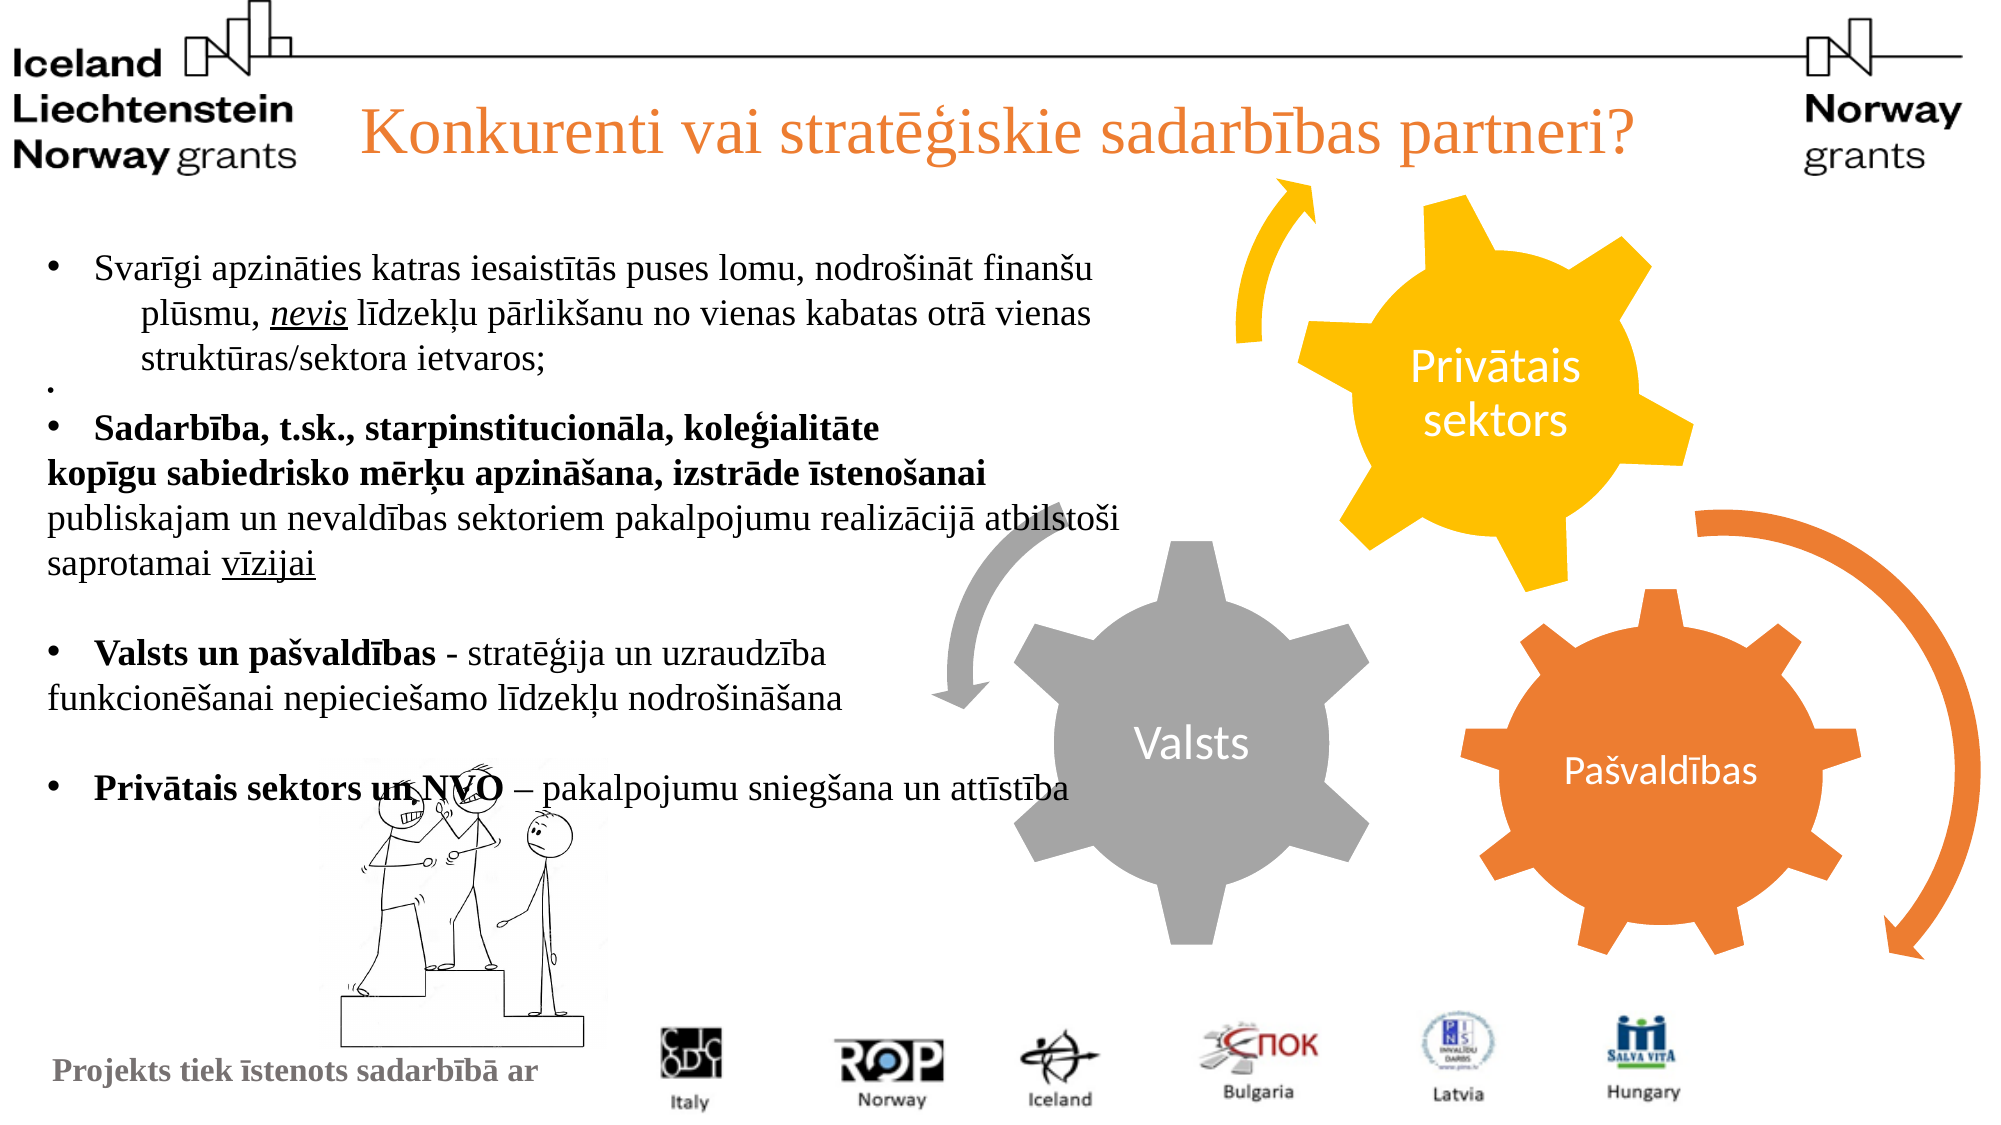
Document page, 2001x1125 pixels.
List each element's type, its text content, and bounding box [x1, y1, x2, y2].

text_box Valsts [1012, 540, 1371, 946]
text_box Pašvaldības [1459, 588, 1863, 957]
text_box Svarīgi apzināties katras iesaistītās puses lomu, nodrošināt finanšu plūsmu, nevis līdzekļu pārlikšanu no vienas kabatas otrā vienas struktūras/sektora ietvaros; Sadarbība, t.sk., starpinstitucionāla, koleģialitāte kopīgu sabiedrisko mērķu apzināšana, izstrāde īstenošanai publiskajam un nevaldības sektoriem pakalpojumu realizācijā atbilstoši saprotamai vīzijai Valsts un pašvaldības - stratēģija un uzraudzība funkcionēšanai nepieciešamo līdzekļu nodrošināšana Privātais sektors un NVO – pakalpojumu sniegšana un attīstība [32, 235, 1144, 781]
text_box [1694, 509, 1981, 960]
picture [483, 781, 496, 799]
picture [436, 781, 443, 790]
text_box Privātais sektors [1296, 193, 1696, 594]
picture [319, 781, 1755, 1118]
picture [459, 781, 469, 793]
text_box [1235, 178, 1316, 344]
picture [600, 791, 607, 798]
text_box Konkurenti vai stratēģiskie sadarbības partneri? [322, 79, 1678, 176]
picture [12, 0, 1963, 177]
text_box Projekts tiek īstenots sadarbībā ar [37, 1040, 681, 1097]
picture [319, 784, 323, 798]
